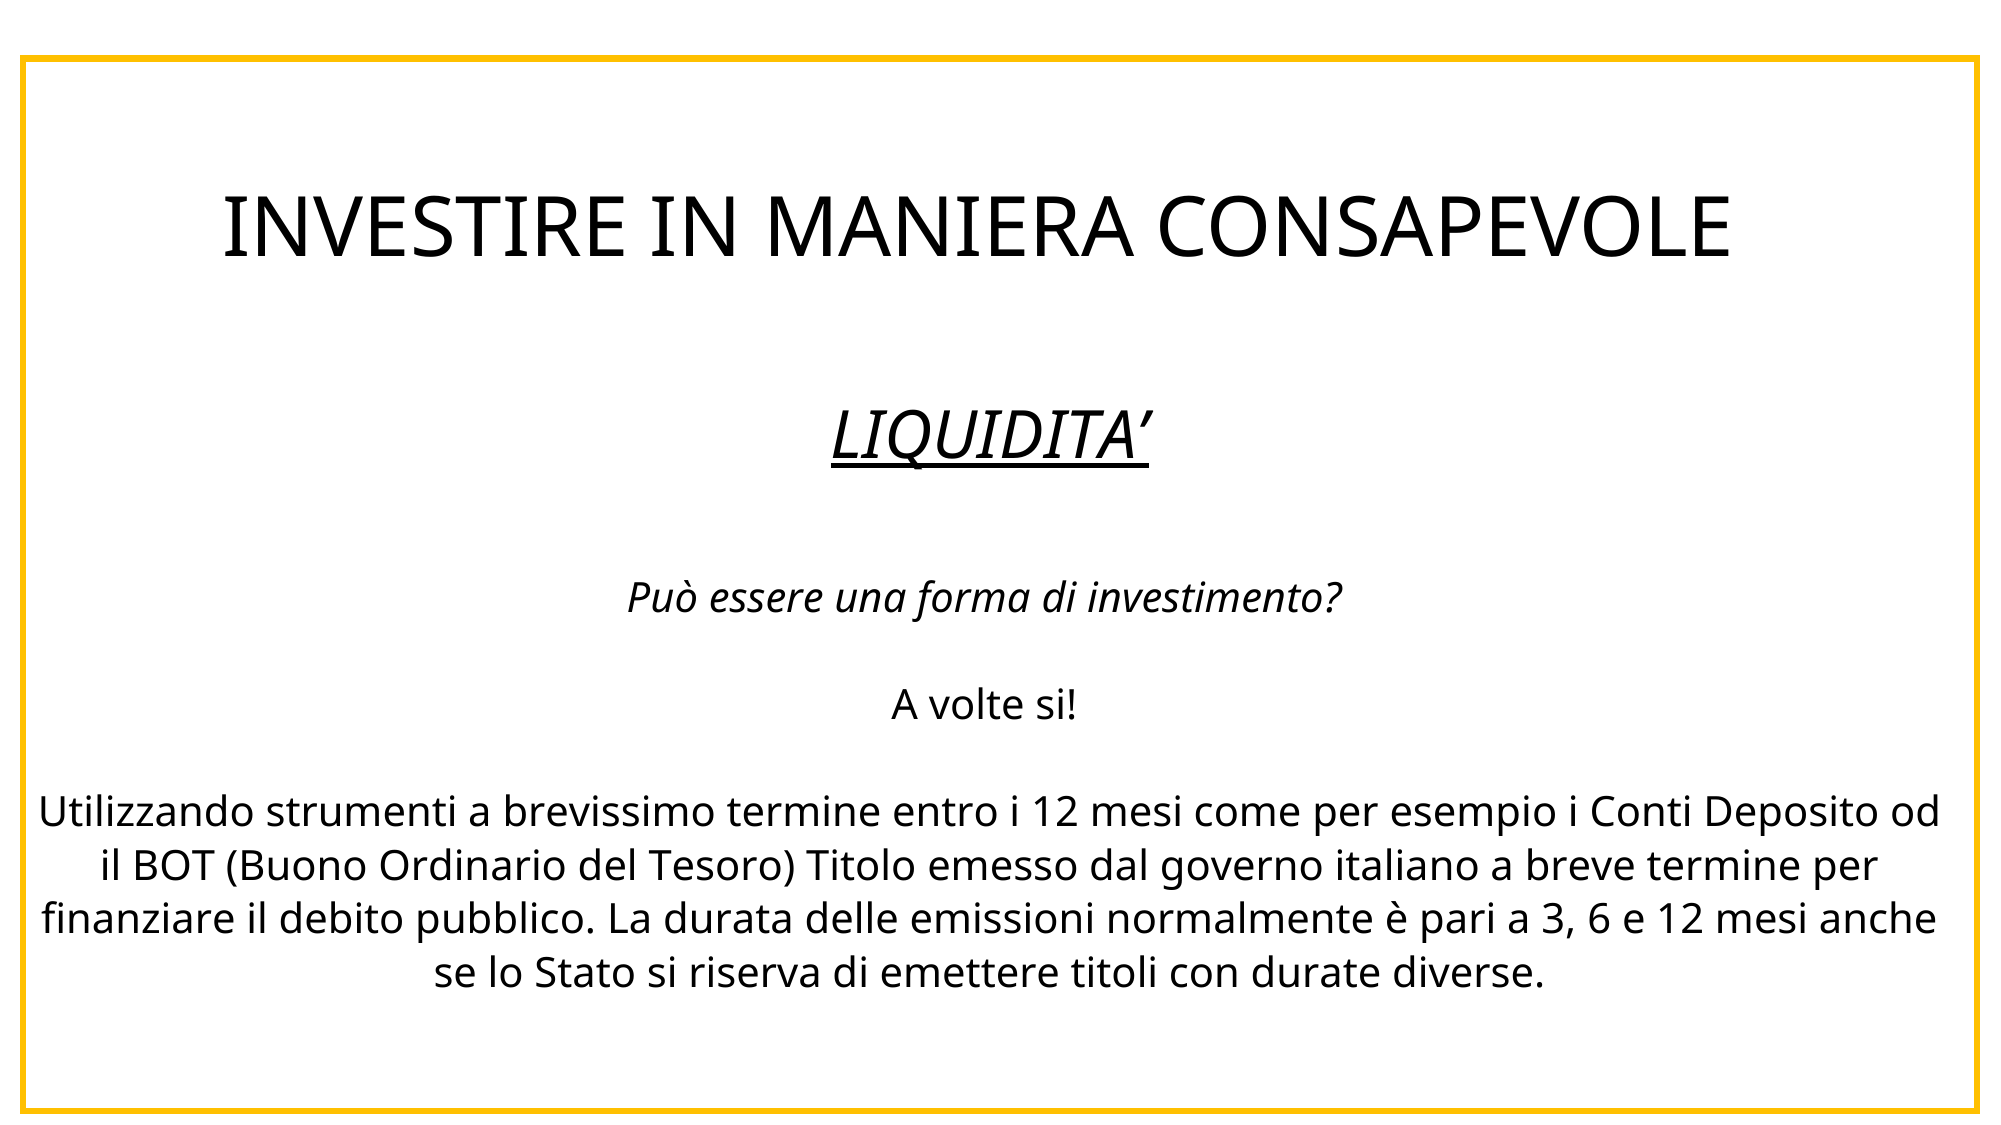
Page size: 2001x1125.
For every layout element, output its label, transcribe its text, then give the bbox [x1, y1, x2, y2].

text_box INVESTIRE IN MANIERA CONSAPEVOLE LIQUIDITA’ Può essere una forma di investimento? A volte si! Utilizzando strumenti a brevissimo termine entro i 12 mesi come per esempio i Conti Deposito od il BOT (Buono Ordinario del Tesoro) Titolo emesso dal governo italiano a breve termine per finanziare il debito pubblico. La durata delle emissioni normalmente è pari a 3, 6 e 12 mesi anche se lo Stato si riserva di emettere titoli con durate diverse. [22, 58, 1978, 1112]
